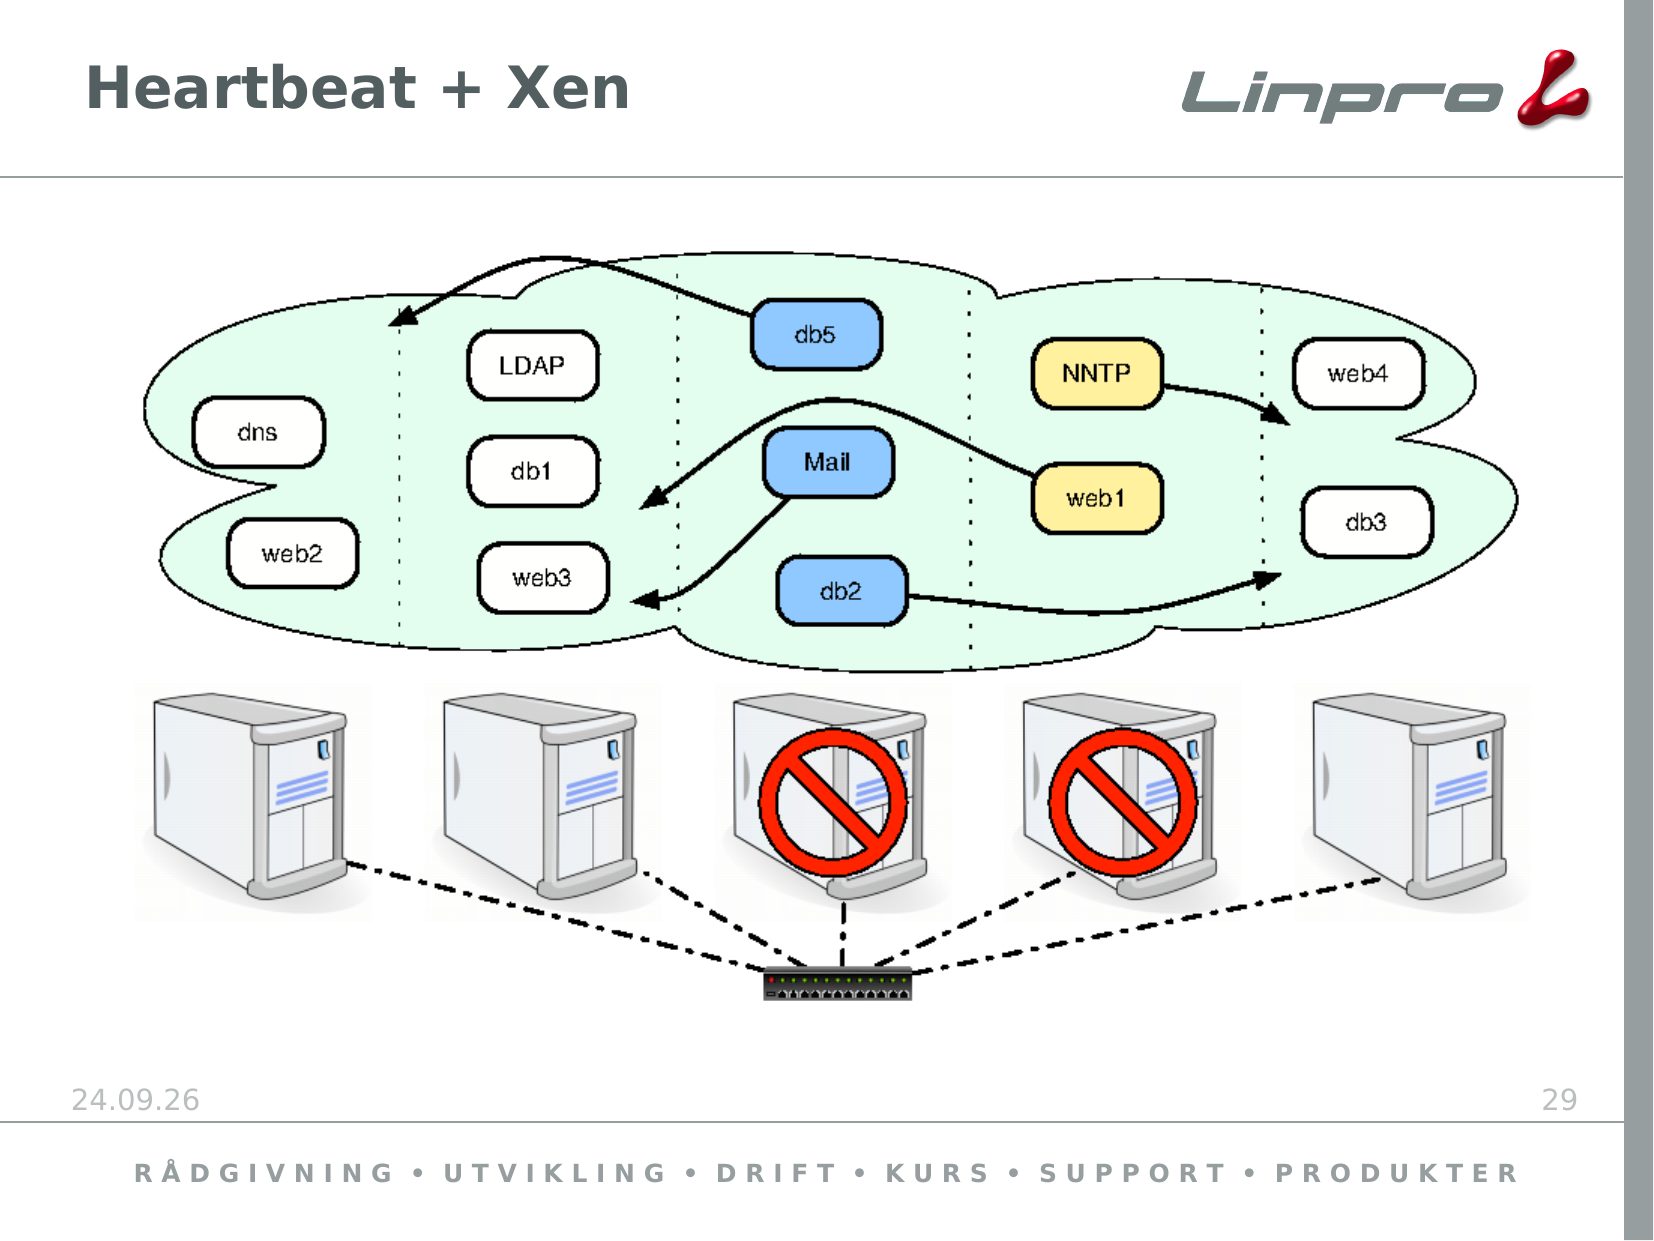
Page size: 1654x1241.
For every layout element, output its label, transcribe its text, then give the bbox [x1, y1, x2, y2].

picture [76, 238, 1579, 1004]
title Heartbeat + Xen [84, 49, 1573, 128]
picture [1181, 47, 1595, 133]
